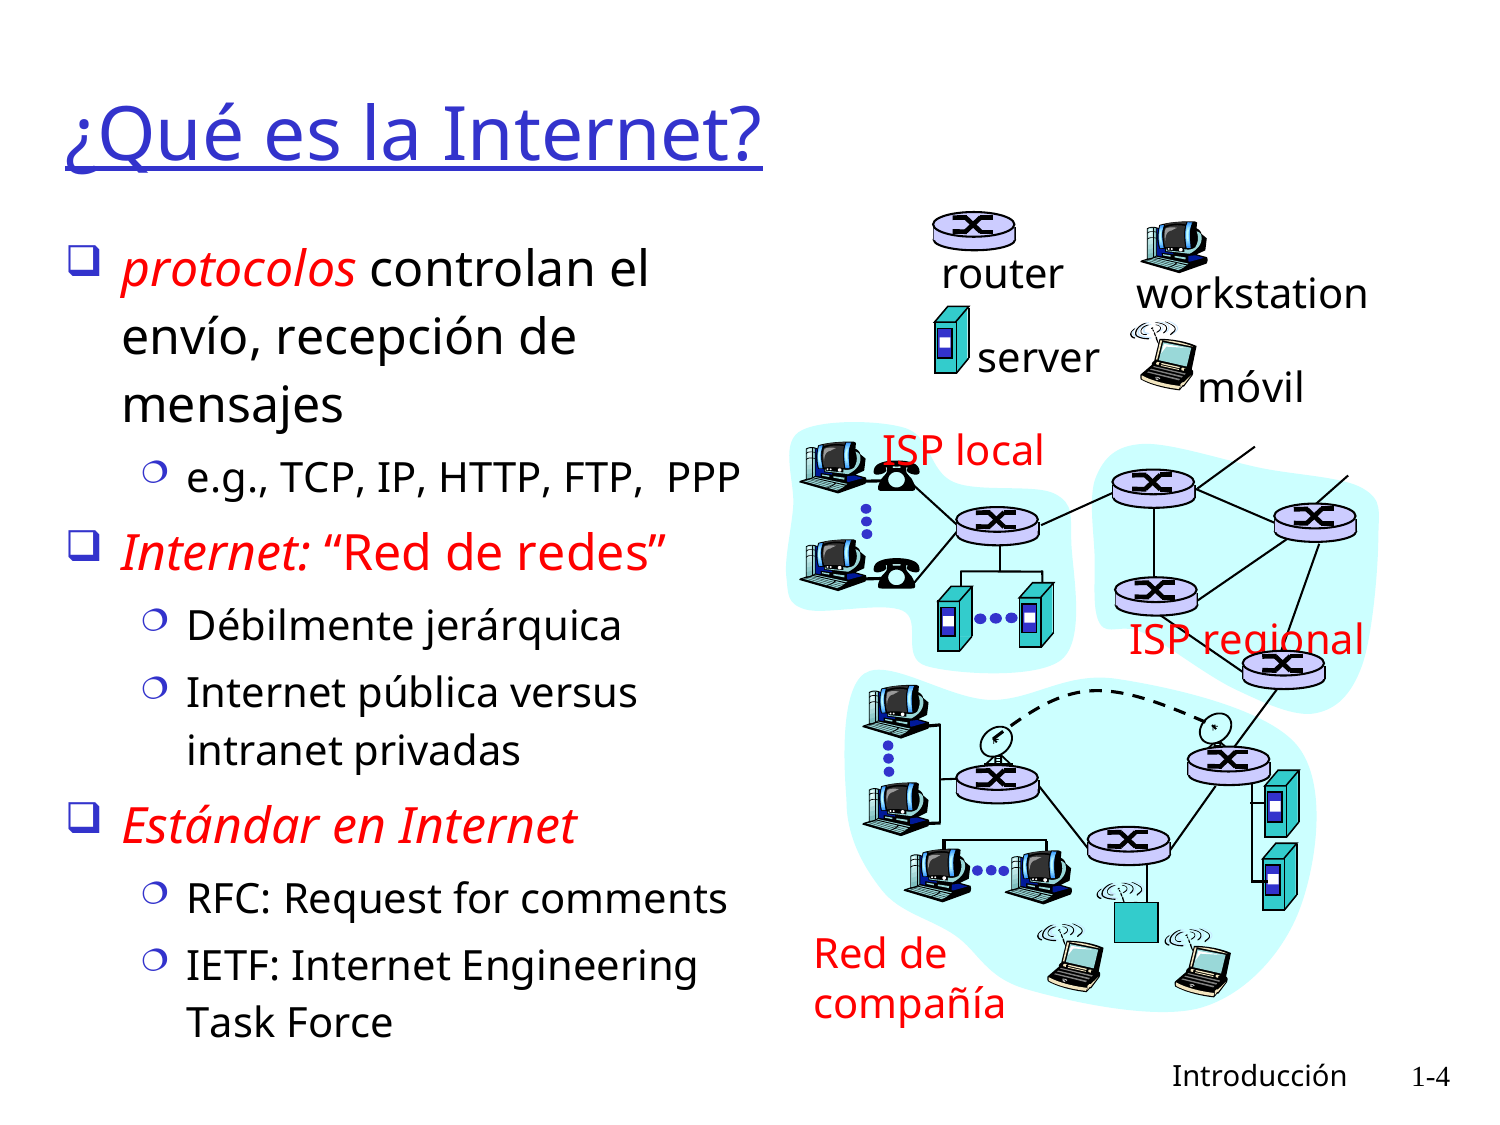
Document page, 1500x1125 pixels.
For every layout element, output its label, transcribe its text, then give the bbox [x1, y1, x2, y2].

text_box Red de compañía [798, 919, 1022, 1036]
text_box Introducción [887, 1050, 1362, 1125]
picture [1148, 880, 1159, 902]
picture [913, 482, 920, 488]
text_box ISP regional [1114, 605, 1381, 671]
picture [1129, 326, 1197, 391]
text_box [1203, 650, 1360, 714]
picture [1037, 880, 1146, 993]
picture [1140, 220, 1209, 259]
text_box router [926, 238, 1081, 305]
picture [1198, 712, 1233, 750]
picture [979, 725, 1014, 766]
picture [1004, 849, 1073, 905]
picture [799, 441, 868, 494]
text_box [934, 306, 969, 374]
picture [873, 558, 920, 589]
text_box [785, 422, 1077, 674]
text_box server [962, 322, 1116, 389]
picture [1164, 927, 1231, 998]
picture [903, 848, 973, 903]
text_box [1091, 443, 1379, 630]
picture [799, 538, 868, 592]
picture [862, 684, 931, 739]
picture [862, 781, 931, 837]
title ¿Qué es la Internet? [49, 37, 1425, 225]
text_box [844, 669, 1317, 1013]
picture [873, 482, 917, 491]
text_box 1-<number> [1362, 1050, 1466, 1125]
text_box ISP local [867, 416, 1061, 482]
text_box [933, 212, 1015, 238]
text_box móvil [1183, 353, 1320, 419]
text_box workstation [1122, 259, 1385, 326]
list protocolos controlan el envío, recepción de mensajes e.g., TCP, IP, HTTP, FTP, PPP Internet: “Red de redes” Débilmente jerárquica Internet pública versus intranet privadas Estándar en Internet RFC: Request for comments IETF: Internet Engineering Task Force [50, 224, 775, 1045]
